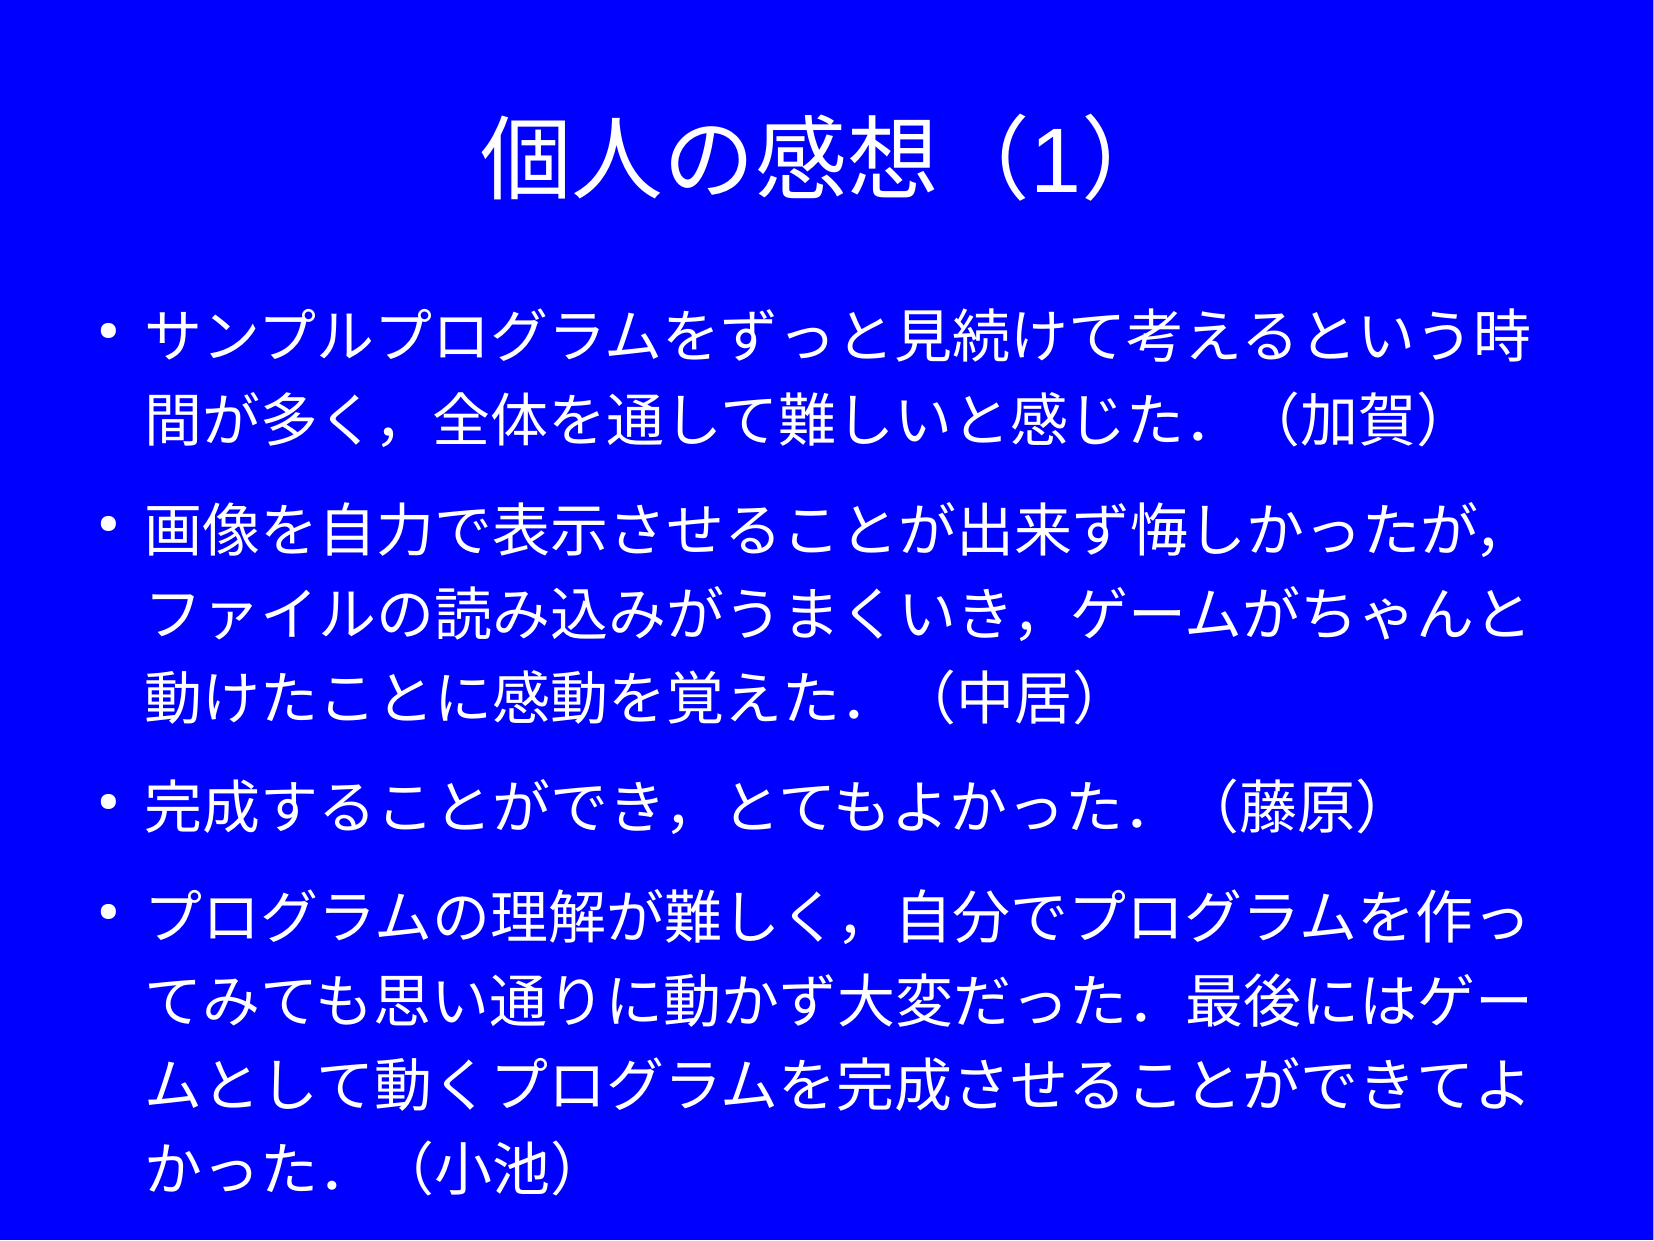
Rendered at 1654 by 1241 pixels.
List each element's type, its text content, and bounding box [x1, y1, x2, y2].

title 個人の感想（1） [82, 49, 1571, 257]
list サンプルプログラムをずっと見続けて考えるという時間が多く，全体を通して難しいと感じた．（加賀） 画像を自力で表示させることが出来ず悔しかったが，ファイルの読み込みがうまくいき，ゲームがちゃんと動けたことに感動を覚えた．（中居） 完成することができ，とてもよかった．（藤原） プログラムの理解が難しく，自分でプログラムを作ってみても思い通りに動かず大変だった．最後にはゲームとして動くプログラムを完成させることができてよかった．（小池） [82, 290, 1538, 1241]
